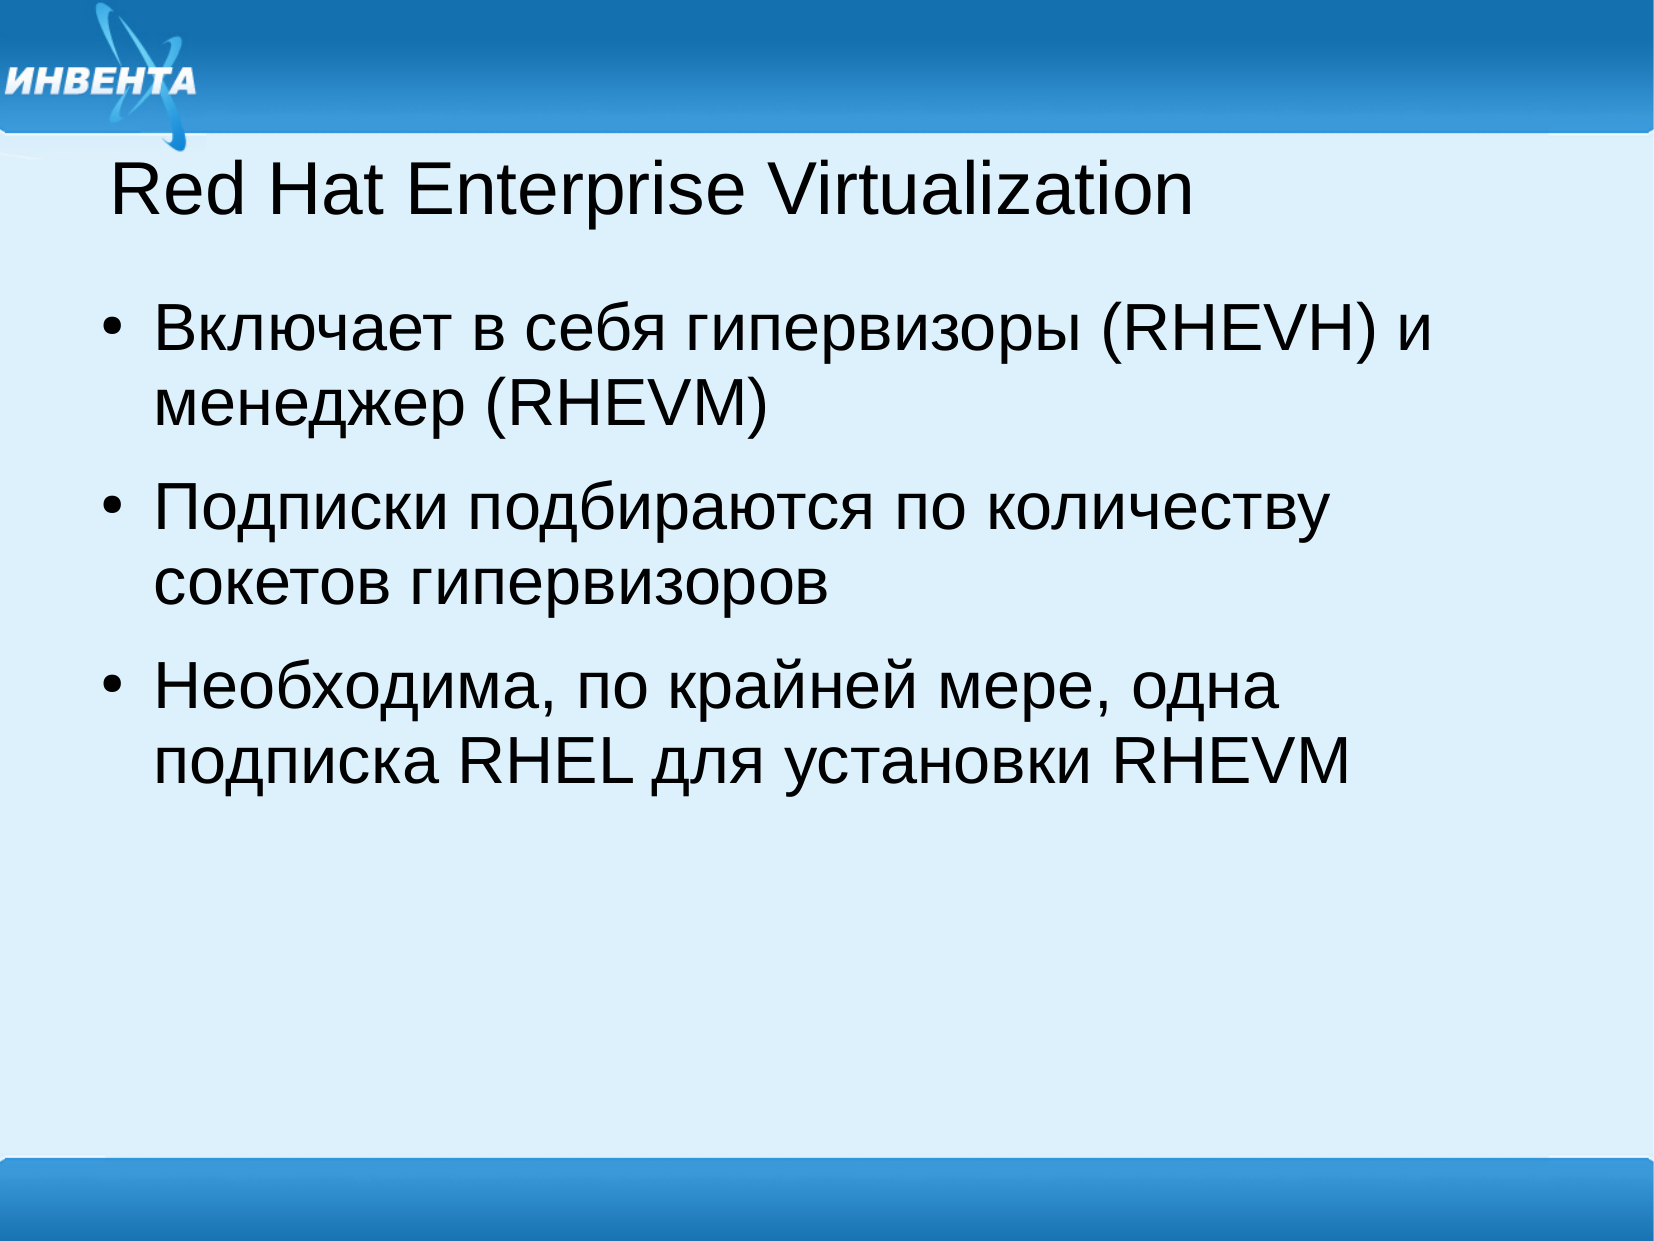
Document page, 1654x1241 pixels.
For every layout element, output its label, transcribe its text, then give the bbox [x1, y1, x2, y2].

title Red Hat Enterprise Virtualization [82, 120, 1571, 257]
picture [0, 0, 1654, 1241]
list Включает в себя гипервизоры (RHEVH) и менеджер (RHEVM) Подписки подбираются по количеству сокетов гипервизоров Необходима, по крайней мере, одна подписка RHEL для установки RHEVM [82, 290, 1538, 856]
